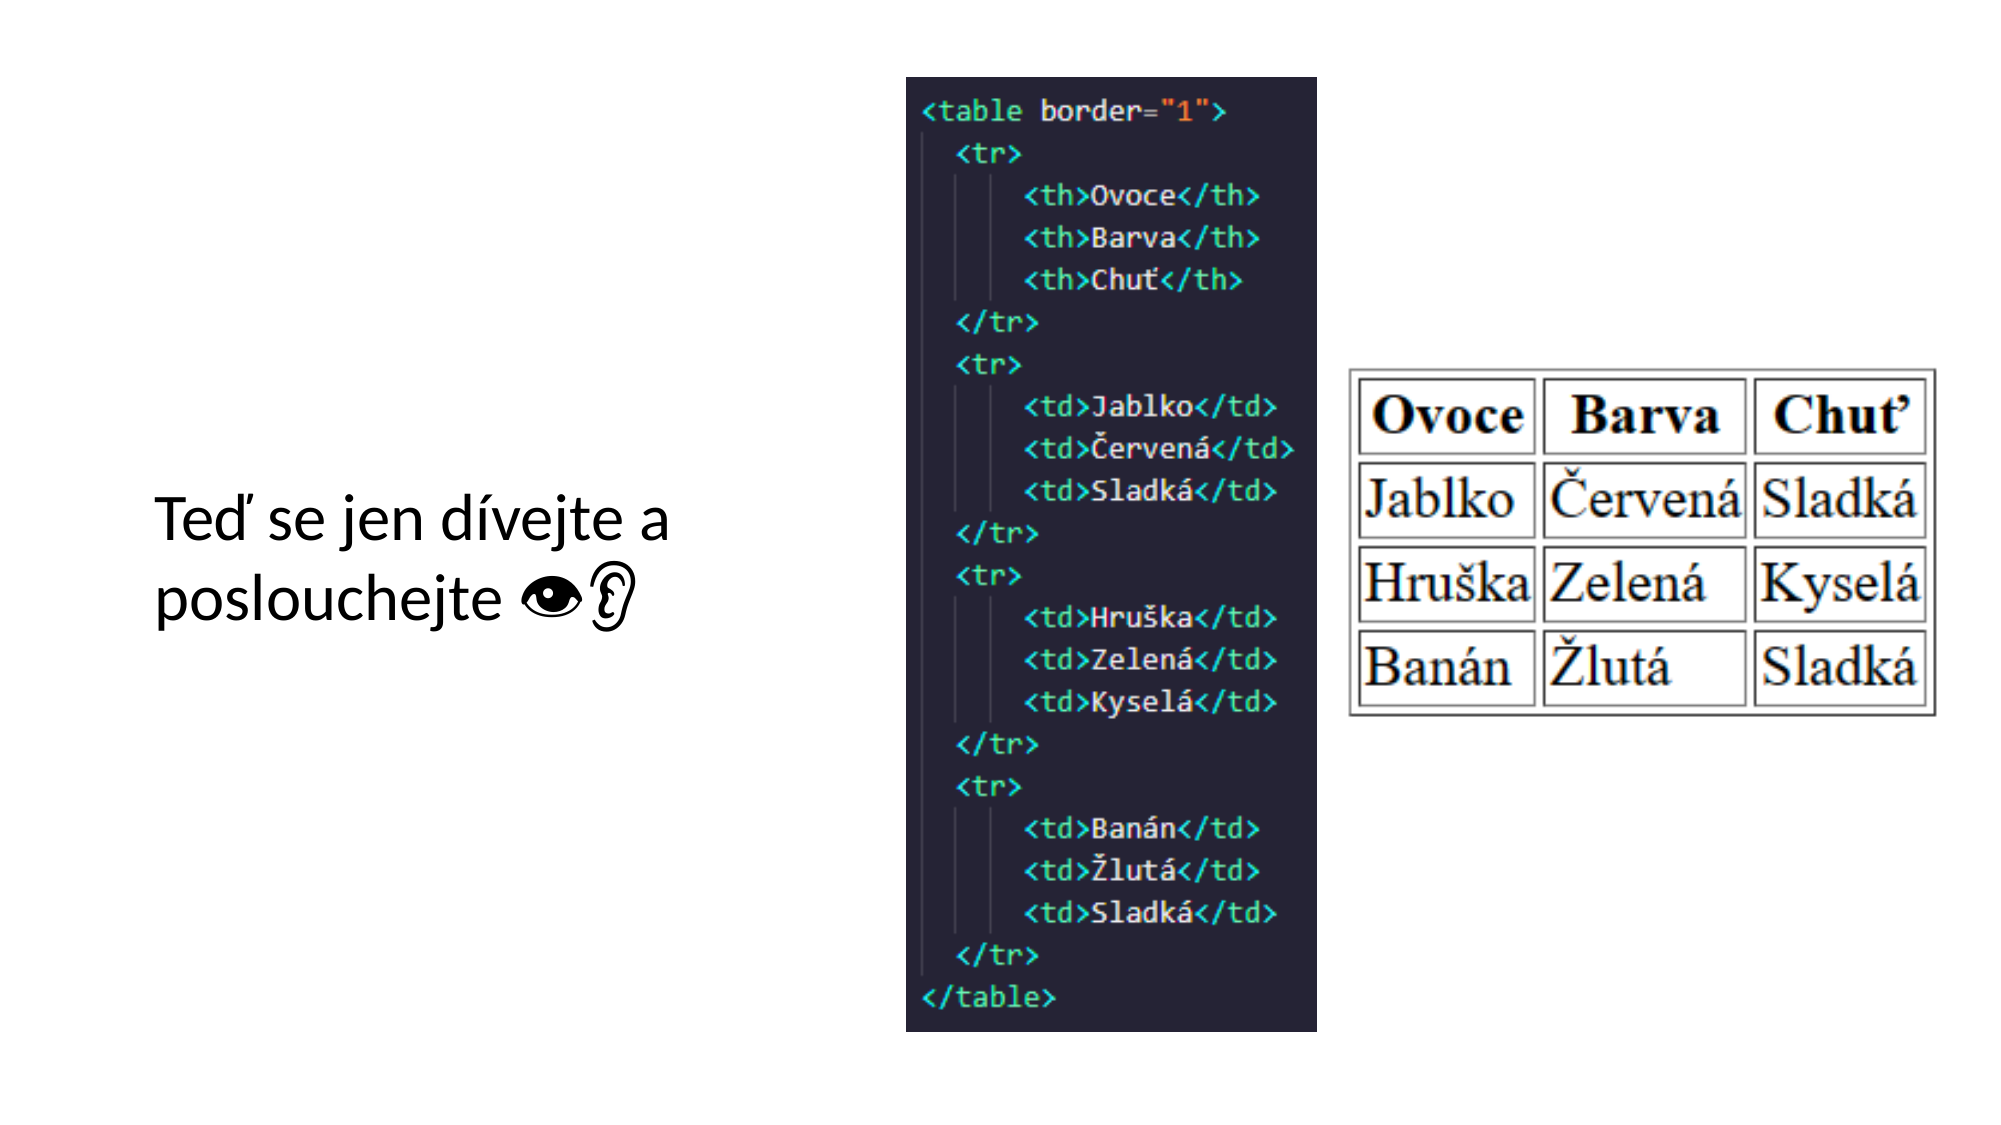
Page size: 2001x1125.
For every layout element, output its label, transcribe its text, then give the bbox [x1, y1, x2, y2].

picture [1328, 350, 1956, 730]
picture [906, 77, 1317, 1032]
text_box Teď se jen dívejte a poslouchejte 👁️👂🦻🧏 [139, 466, 722, 724]
